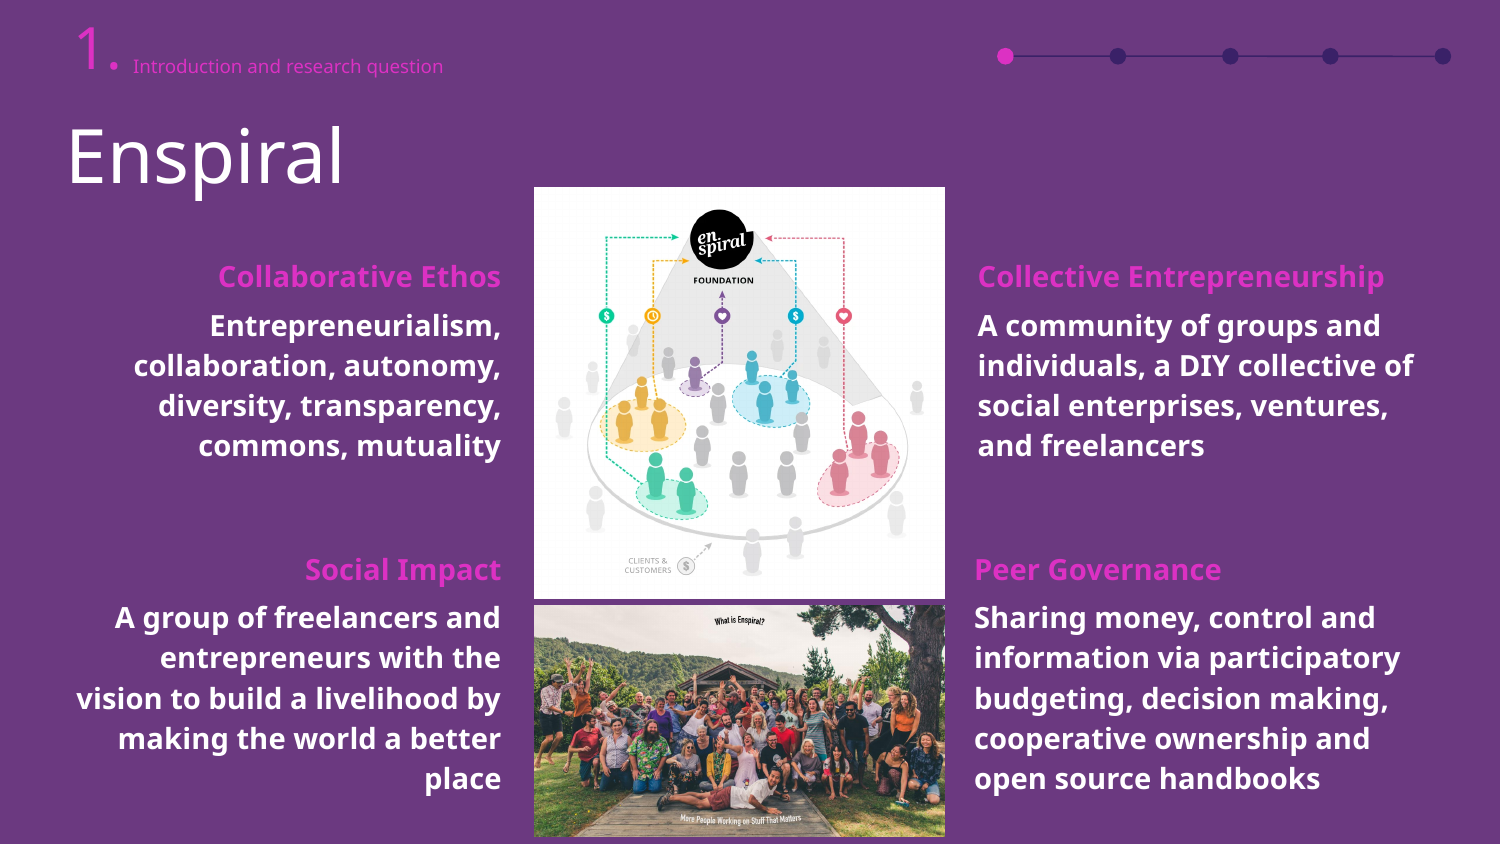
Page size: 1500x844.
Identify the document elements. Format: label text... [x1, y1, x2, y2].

picture [534, 187, 945, 599]
text_box [1322, 47, 1339, 55]
title 1. [58, 0, 140, 102]
text_box [1222, 47, 1239, 55]
picture [534, 605, 945, 837]
text_box [1222, 57, 1239, 65]
text_box Collective Entrepreneurship A community of groups and individuals, a DIY collective of social enterprises, ventures, and freelancers [962, 238, 1455, 543]
text_box [1109, 57, 1127, 65]
text_box [1109, 47, 1126, 55]
text_box Peer Governance Sharing money, control and information via participatory budgeting, decision making, cooperative ownership and open source handbooks [959, 531, 1452, 830]
title Enspiral [50, 94, 920, 251]
text_box [997, 47, 1014, 65]
text_box [1434, 47, 1452, 65]
list Introduction and research question [118, 37, 707, 86]
text_box Social Impact A group of freelancers and entrepreneurs with the vision to build a livelihood by making the world a better place [56, 531, 517, 800]
text_box [1322, 58, 1339, 65]
text_box Collaborative Ethos Entrepreneurialism, collaboration, autonomy, diversity, transparency, commons, mutuality [24, 238, 517, 490]
